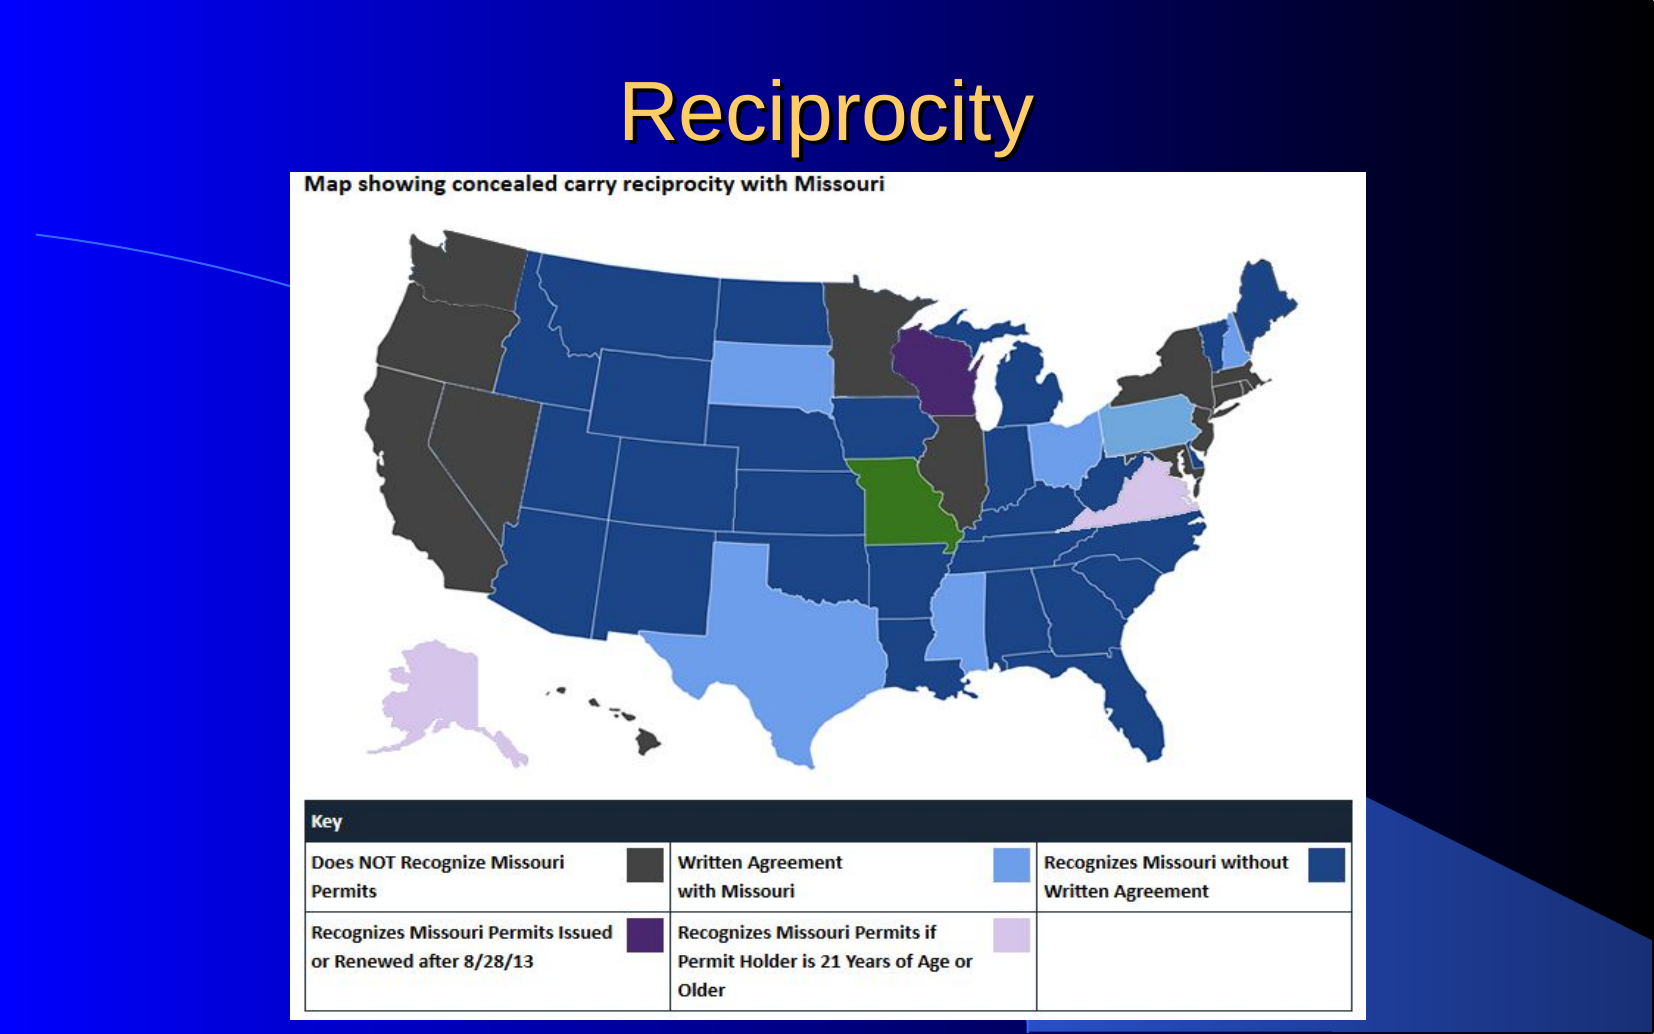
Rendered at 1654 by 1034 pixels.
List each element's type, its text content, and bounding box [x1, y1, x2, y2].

picture [290, 172, 1366, 1020]
title Reciprocity [82, 41, 1571, 173]
